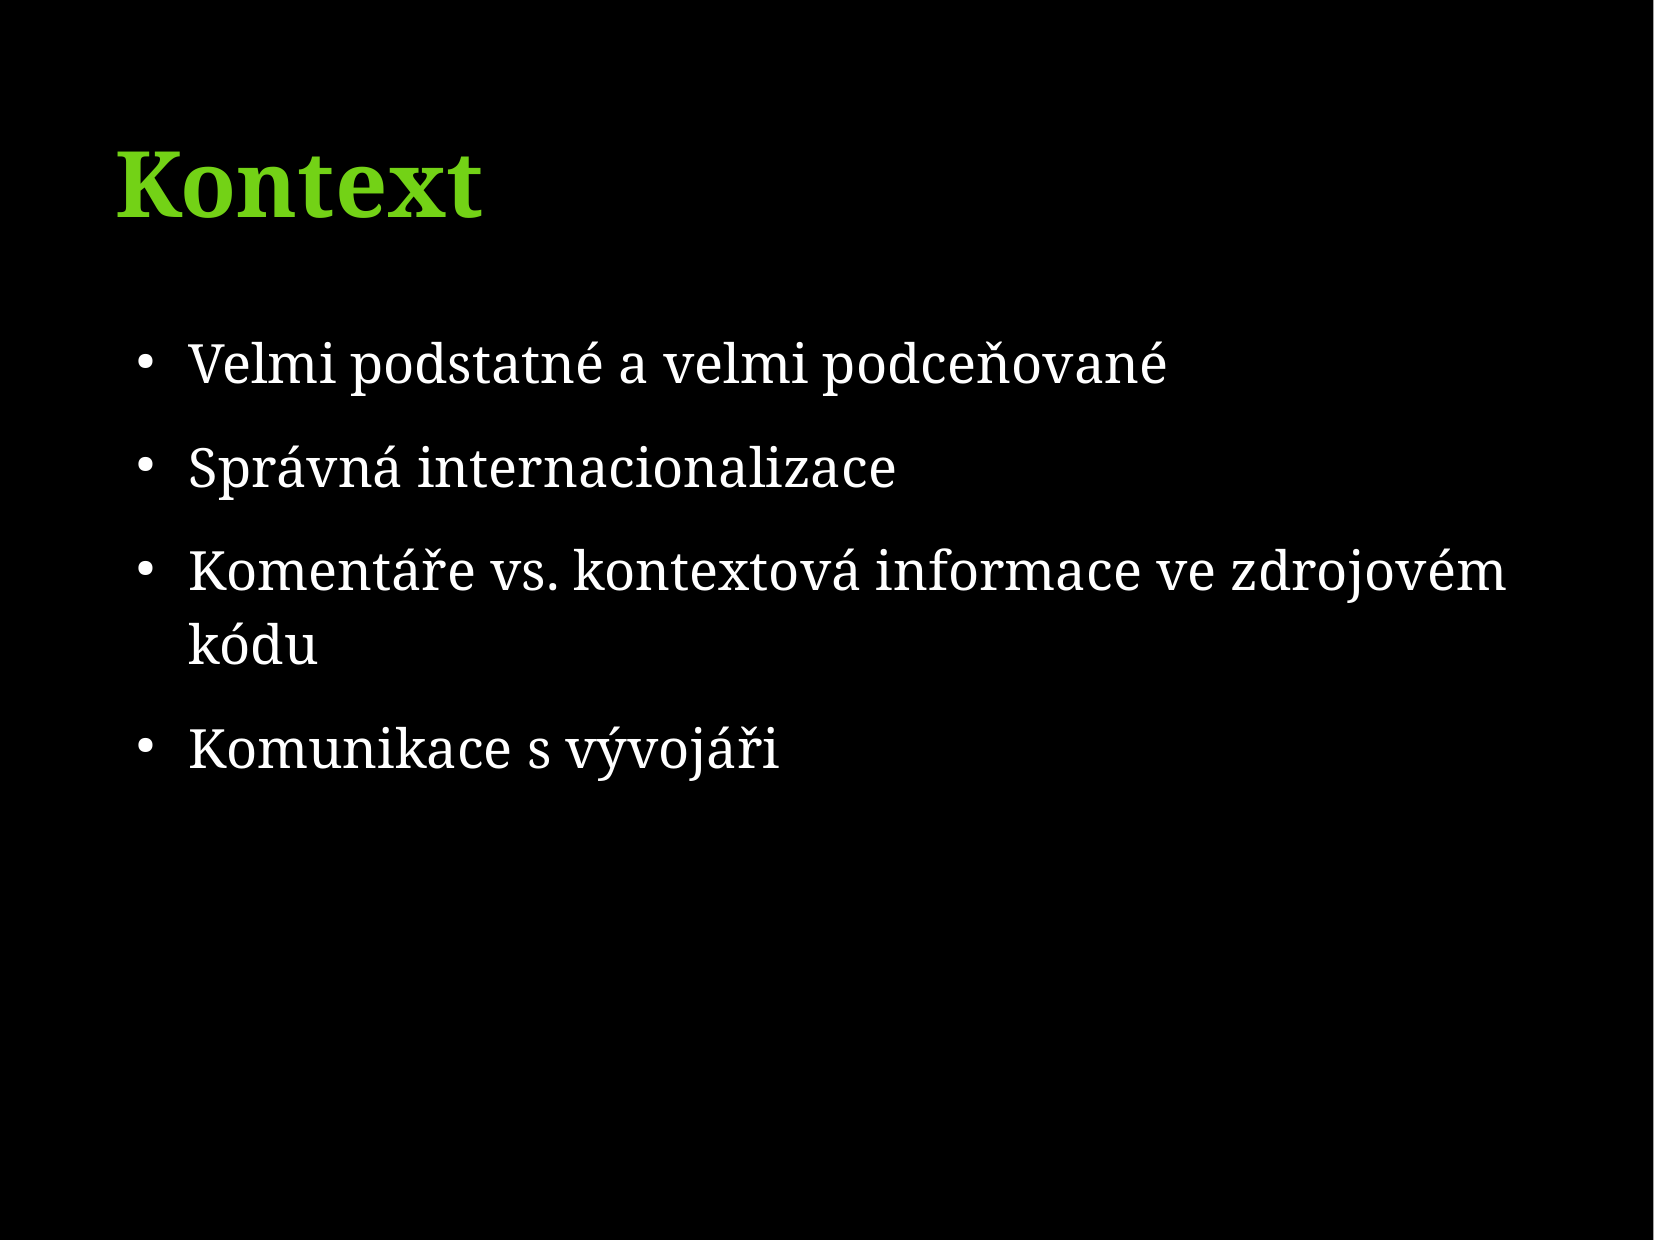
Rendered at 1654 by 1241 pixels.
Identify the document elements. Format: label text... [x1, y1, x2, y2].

list Velmi podstatné a velmi podceňované Správná internacionalizace Komentáře vs. kontextová informace ve zdrojovém kódu Komunikace s vývojáři [118, 325, 1536, 1145]
title Kontext [115, 78, 1539, 287]
